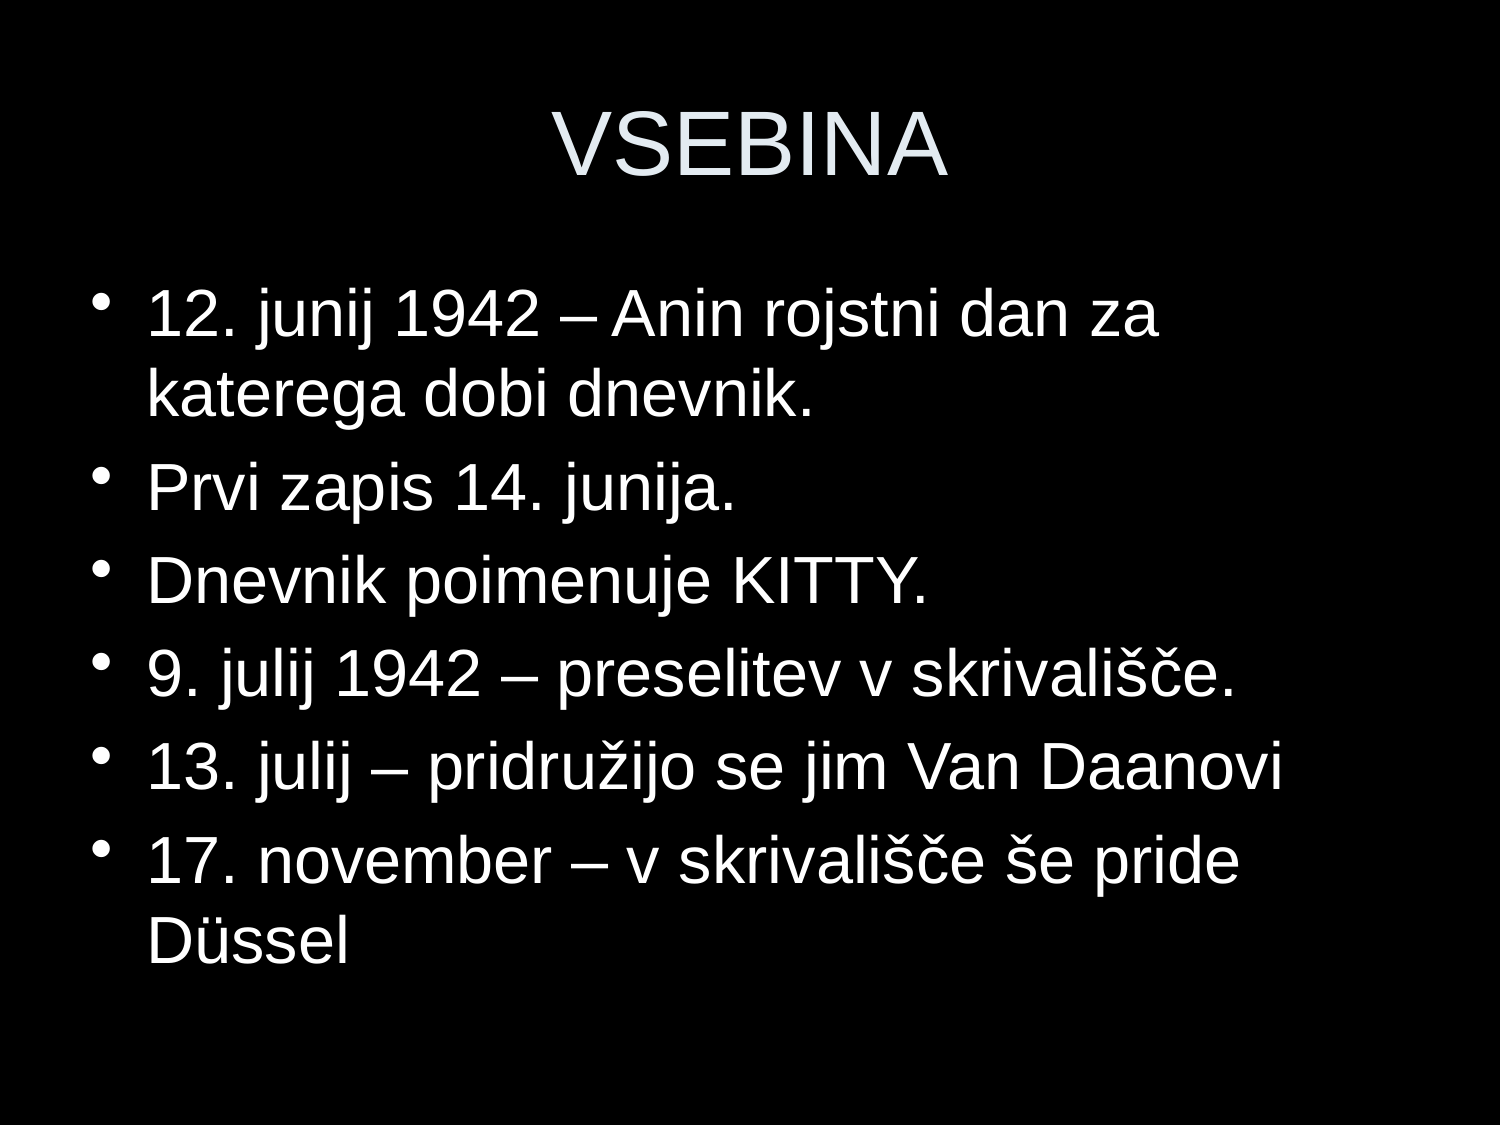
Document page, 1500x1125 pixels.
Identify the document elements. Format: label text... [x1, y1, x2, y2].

title VSEBINA [75, 45, 1425, 233]
list 12. junij 1942 – Anin rojstni dan za katerega dobi dnevnik. Prvi zapis 14. junija. Dnevnik poimenuje KITTY. 9. julij 1942 – preselitev v skrivališče. 13. julij – pridružijo se jim Van Daanovi 17. november – v skrivališče še pride Düssel [75, 262, 1425, 1005]
